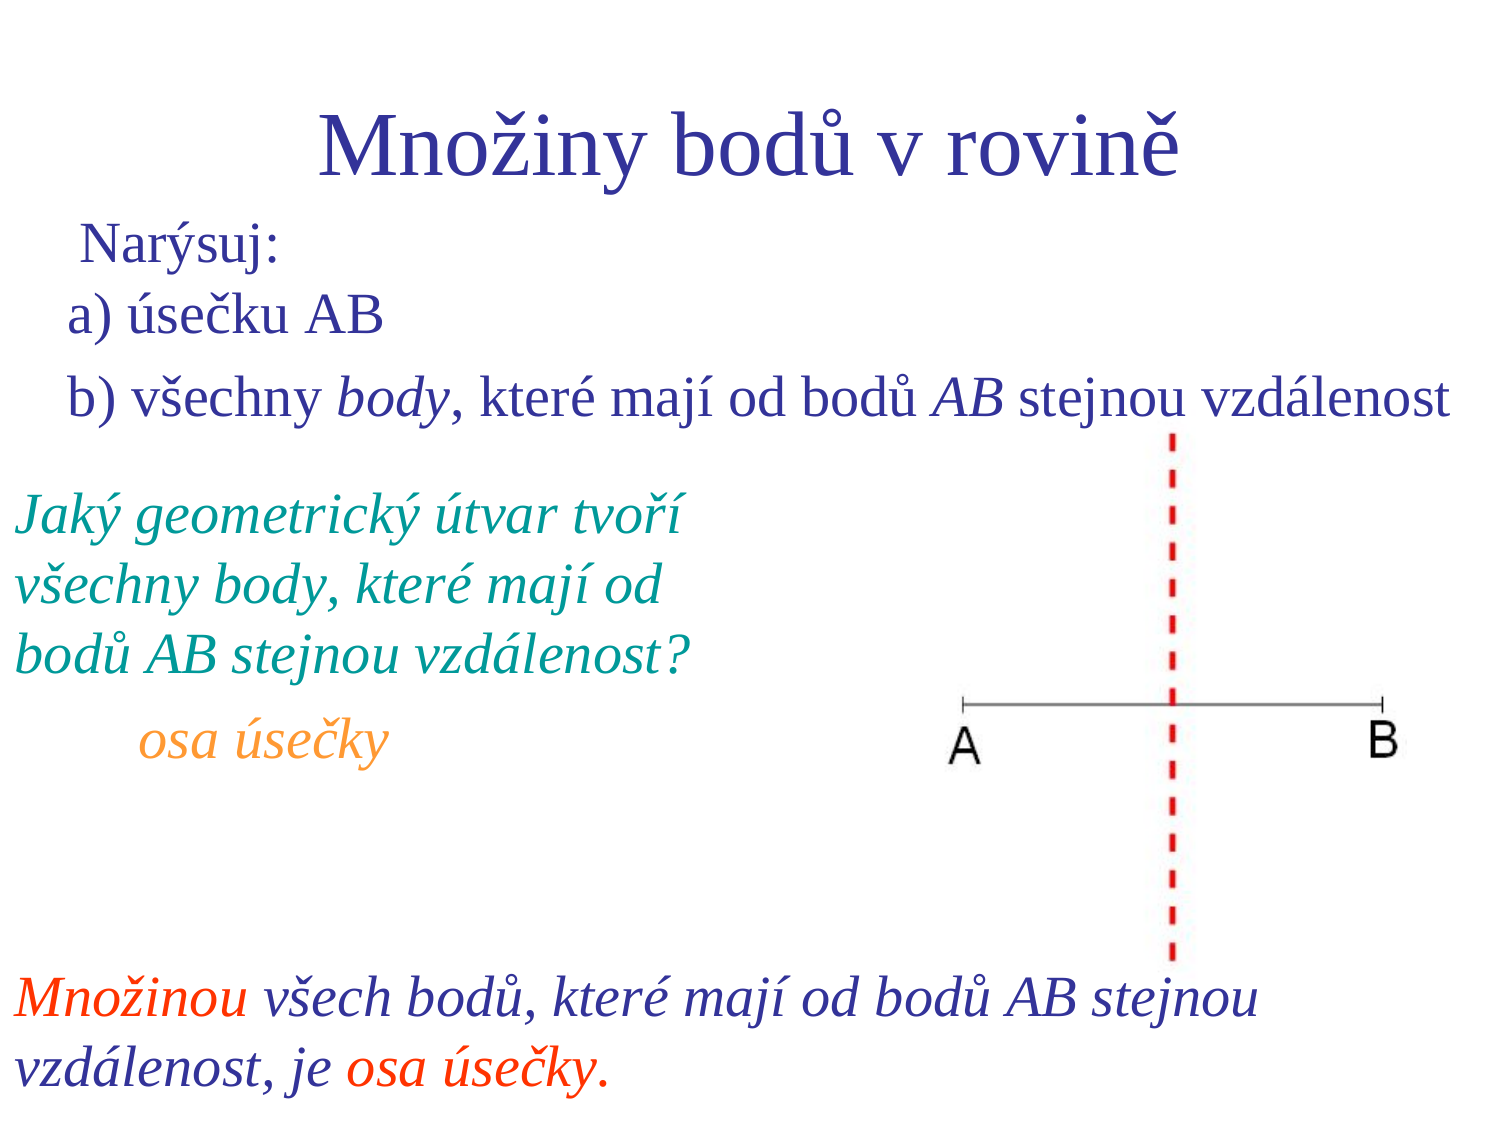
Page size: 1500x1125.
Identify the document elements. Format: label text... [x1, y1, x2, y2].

text_box b) všechny body, které mají od bodů AB stejnou vzdálenost [53, 350, 1500, 436]
text_box Narýsuj: [64, 196, 691, 282]
picture [820, 436, 1407, 950]
title Množiny bodů v rovině [75, 45, 1426, 233]
text_box a) úsečku AB [53, 267, 680, 350]
text_box Jaký geometrický útvar tvoří všechny body, které mají od bodů AB stejnou vzdálenost? [0, 467, 774, 694]
text_box osa úsečky [123, 692, 538, 778]
text_box Množinou všech bodů, které mají od bodů AB stejnou vzdálenost, je osa úsečky. [0, 950, 1500, 1107]
